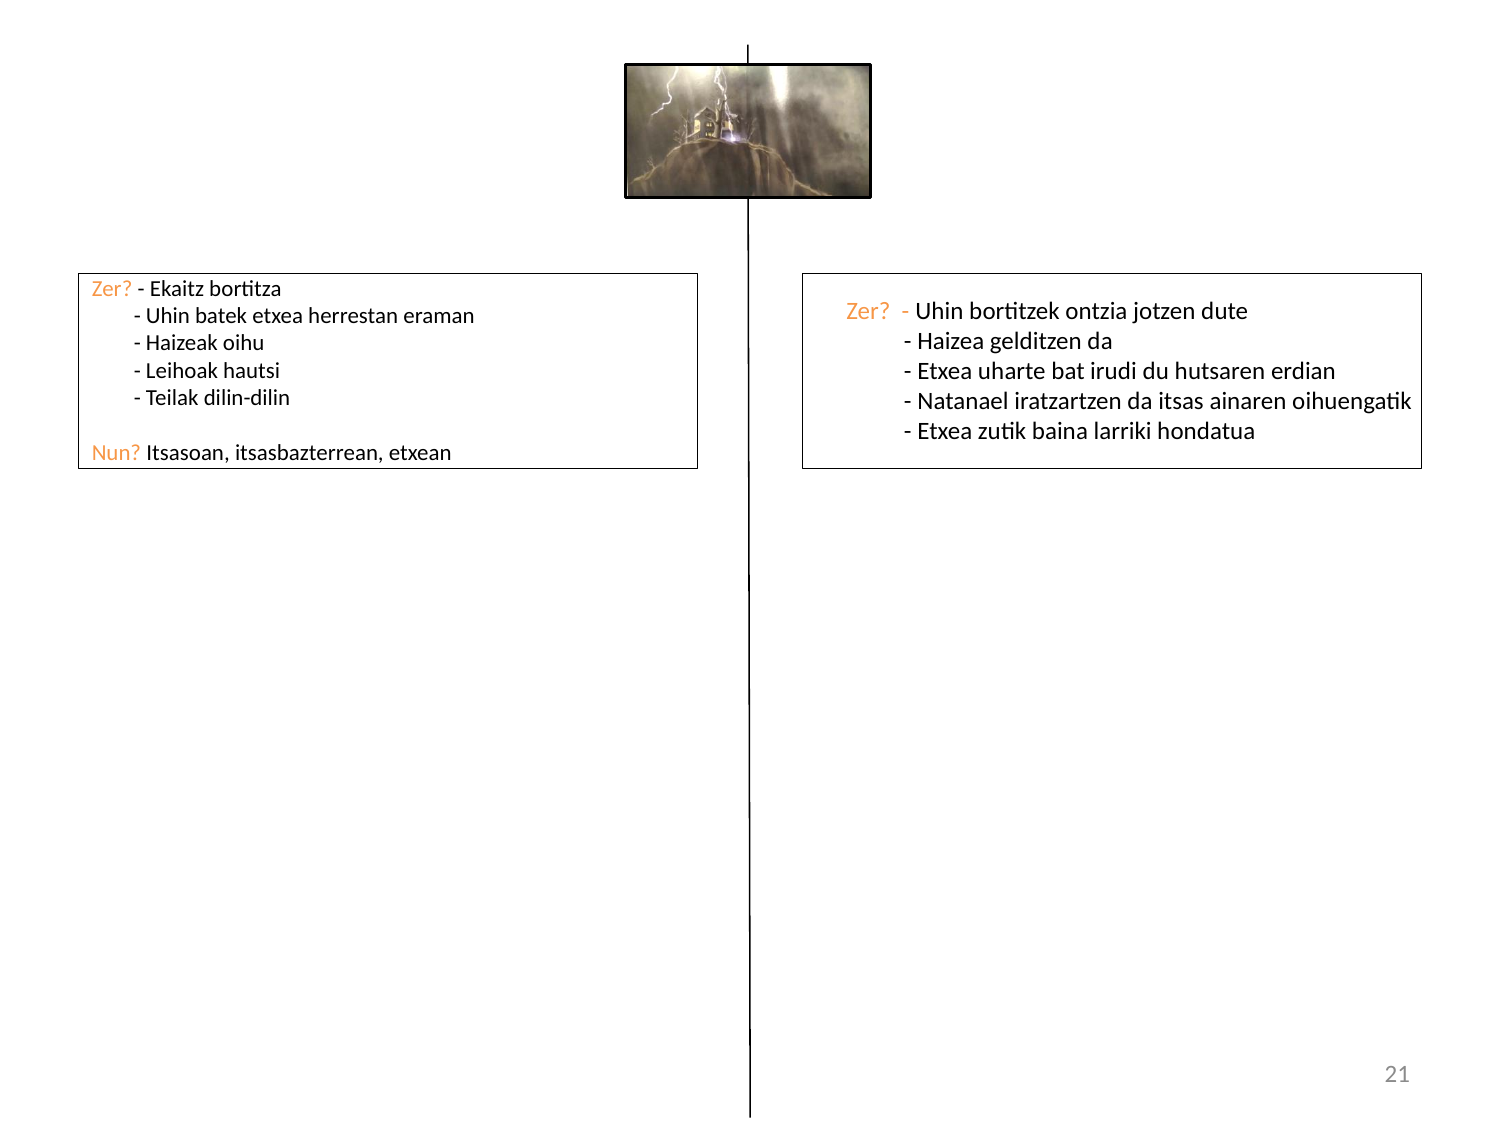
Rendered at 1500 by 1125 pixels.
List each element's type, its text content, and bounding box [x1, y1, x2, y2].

slide_number <numéro> [1074, 1042, 1425, 1103]
picture [626, 66, 869, 197]
text_box Zer? - Ekaitz bortitza - Uhin batek etxea herrestan eraman - Haizeak oihu - Leihoak hautsi - Teilak dilin-dilin Nun? Itsasoan, itsasbazterrean, etxean [77, 265, 491, 473]
text_box Zer? - Uhin bortitzek ontzia jotzen dute - Haizea gelditzen da - Etxea uharte bat irudi du hutsaren erdian - Natanael iratzartzen da itsas ainaren oihuengatik - Etxea zutik baina larriki hondatua [831, 287, 1428, 452]
